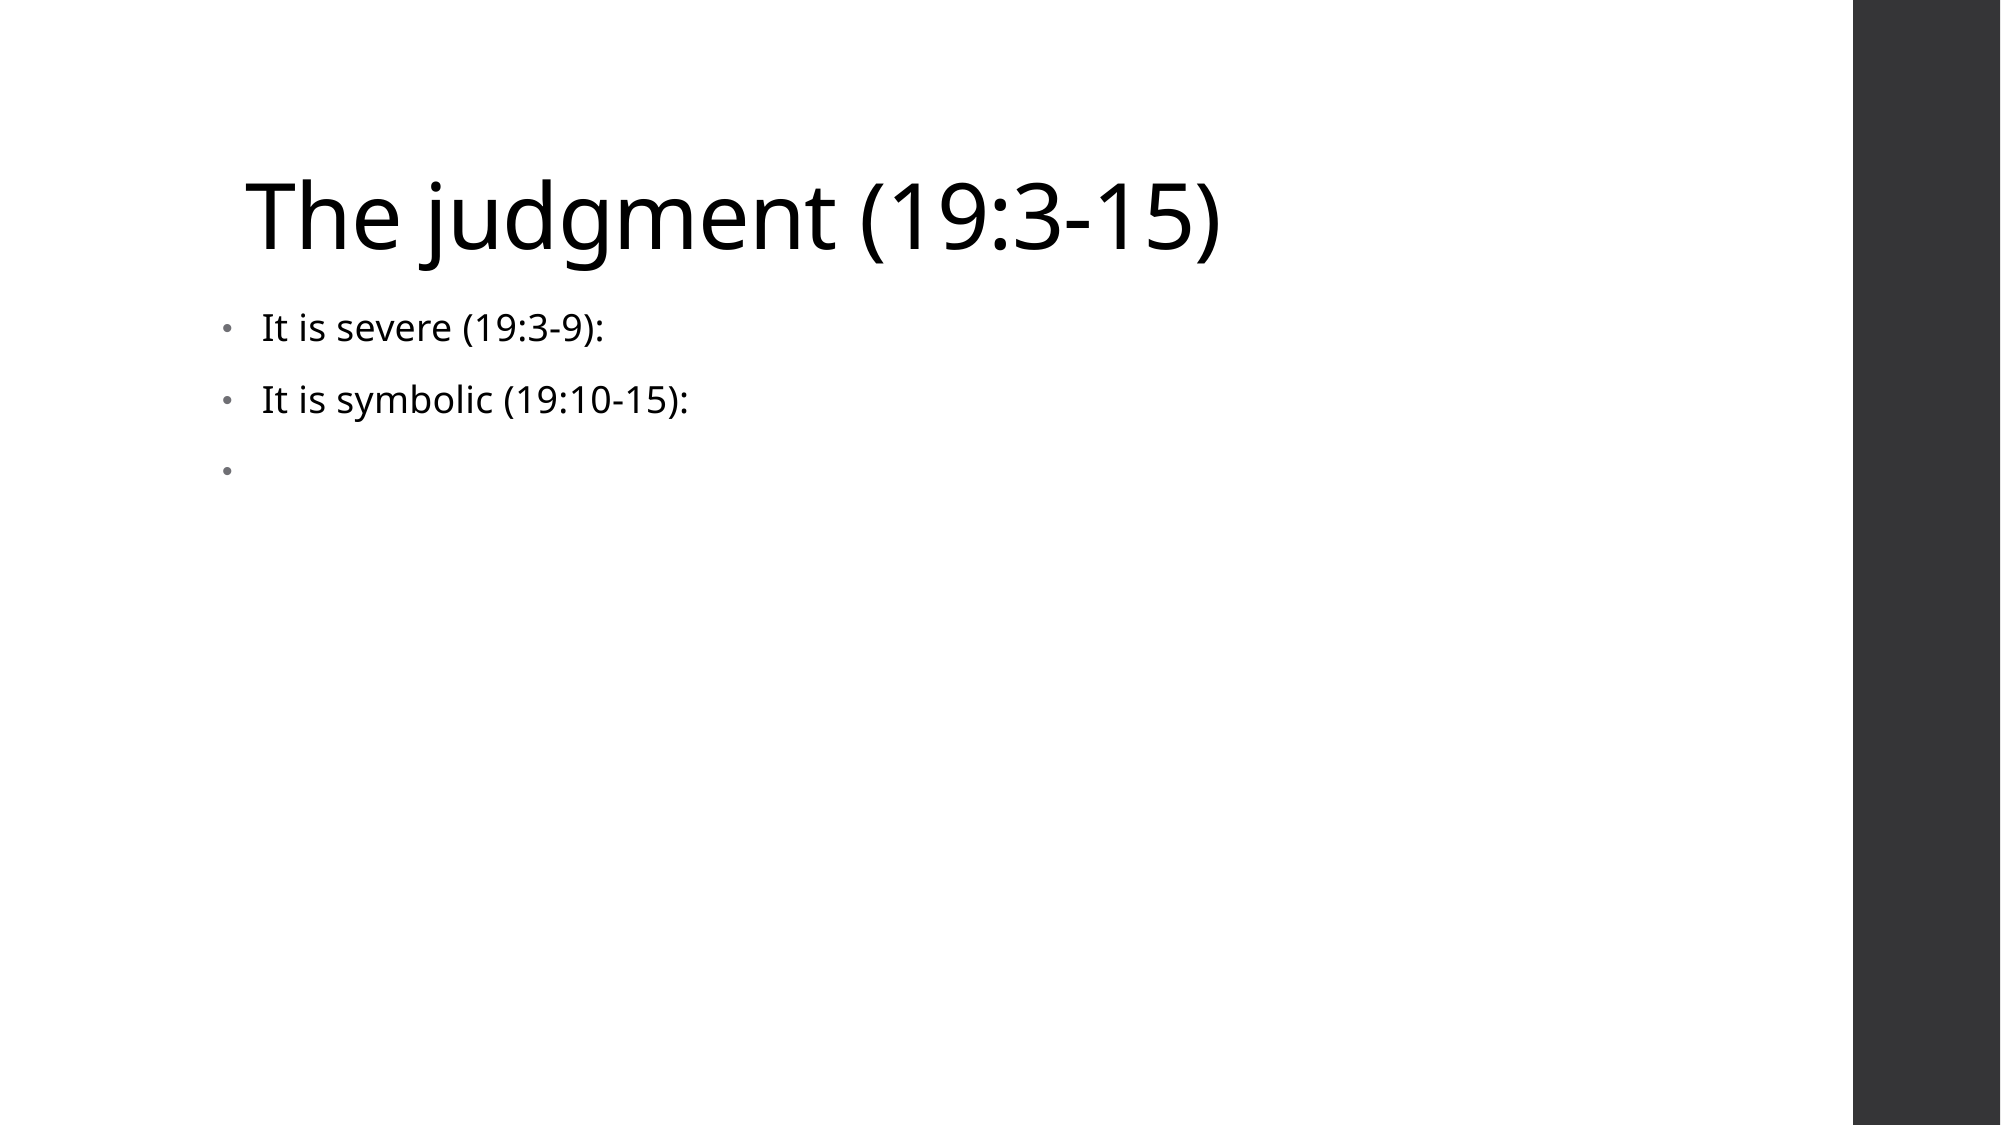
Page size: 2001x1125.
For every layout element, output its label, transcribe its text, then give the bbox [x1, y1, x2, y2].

title The judgment (19:3-15) [206, 60, 1797, 278]
list It is severe (19:3-9): It is symbolic (19:10-15): [206, 299, 1617, 1014]
